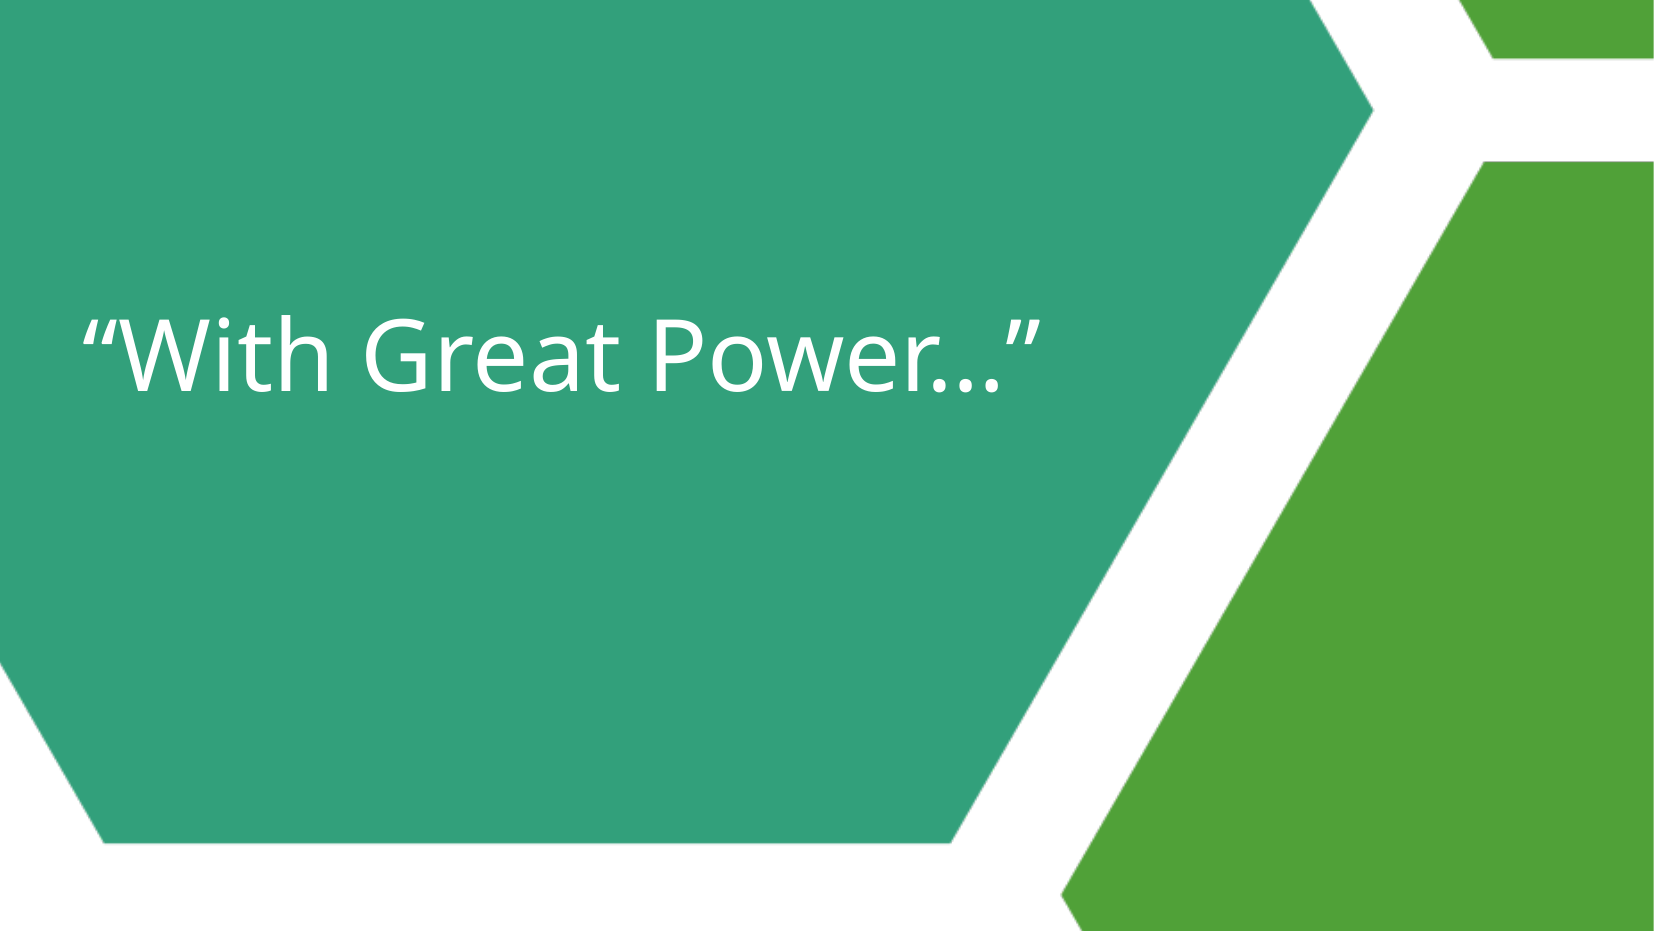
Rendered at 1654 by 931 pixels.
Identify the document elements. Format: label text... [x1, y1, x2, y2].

picture [0, 0, 1654, 931]
title “With Great Power…” [82, 219, 1218, 486]
